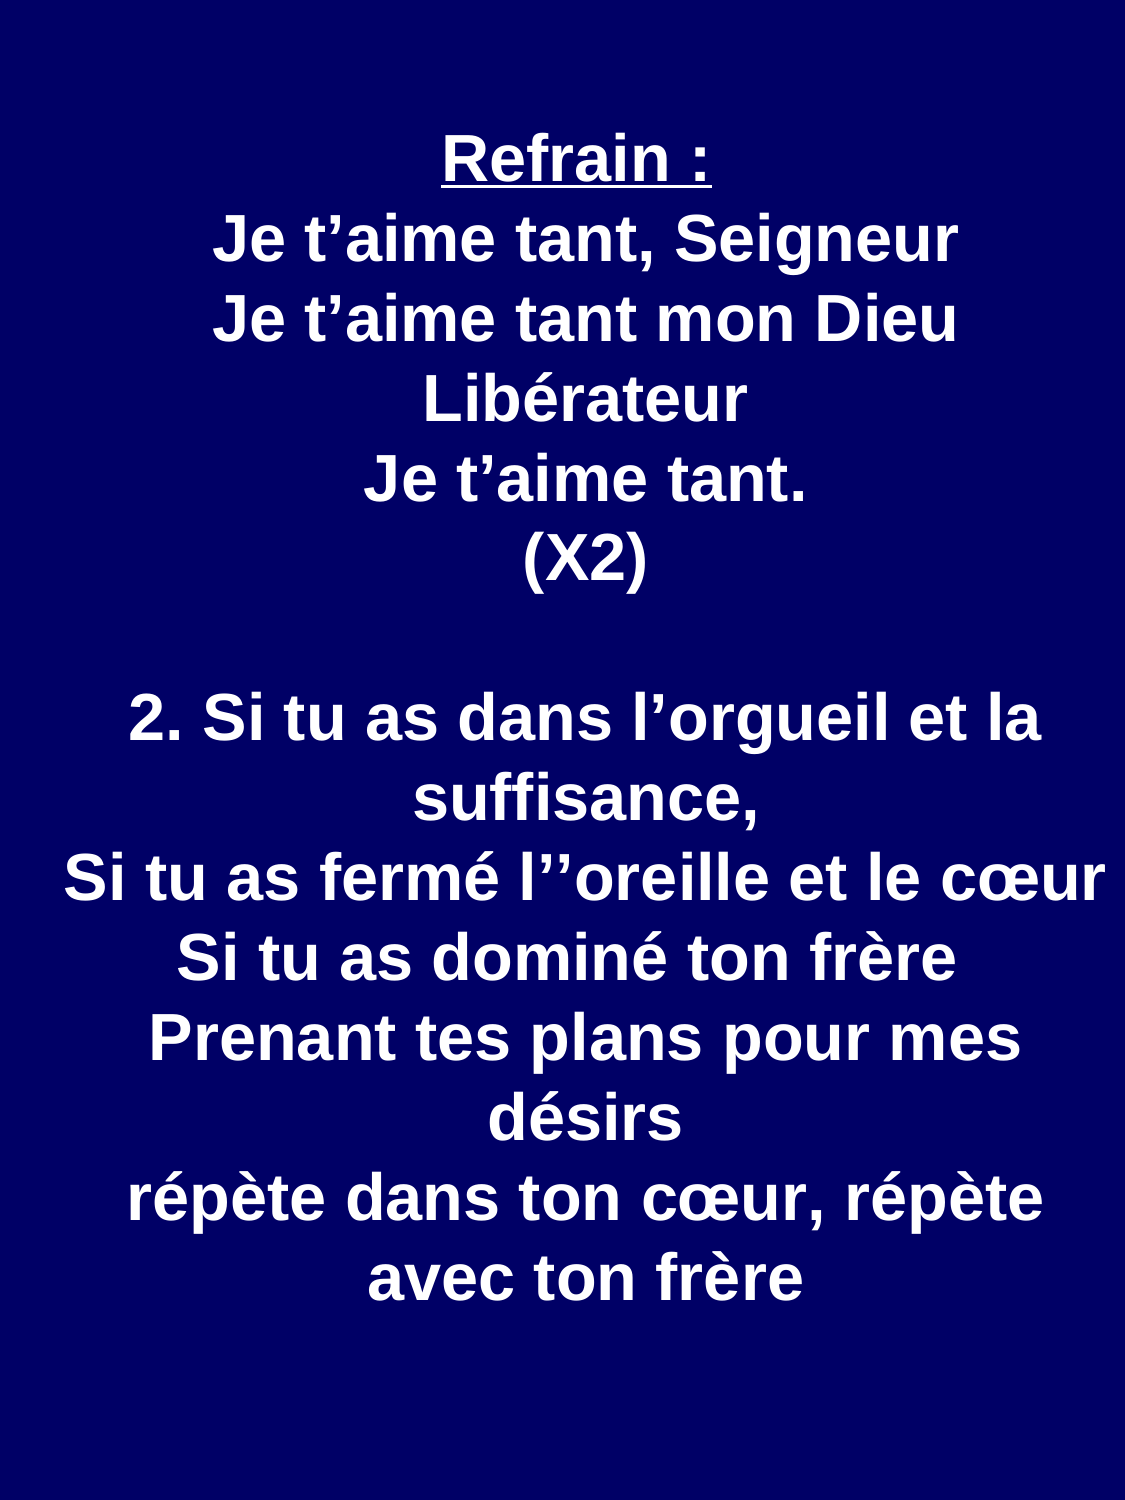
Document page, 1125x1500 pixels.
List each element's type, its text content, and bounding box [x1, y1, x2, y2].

text_box Refrain : Je t’aime tant, Seigneur Je t’aime tant mon Dieu Libérateur Je t’aime tant. (X2) 2. Si tu as dans l’orgueil et la suffisance, Si tu as fermé l’’oreille et le cœur Si tu as dominé ton frère Prenant tes plans pour mes désirs répète dans ton cœur, répète avec ton frère [47, 47, 1125, 1500]
